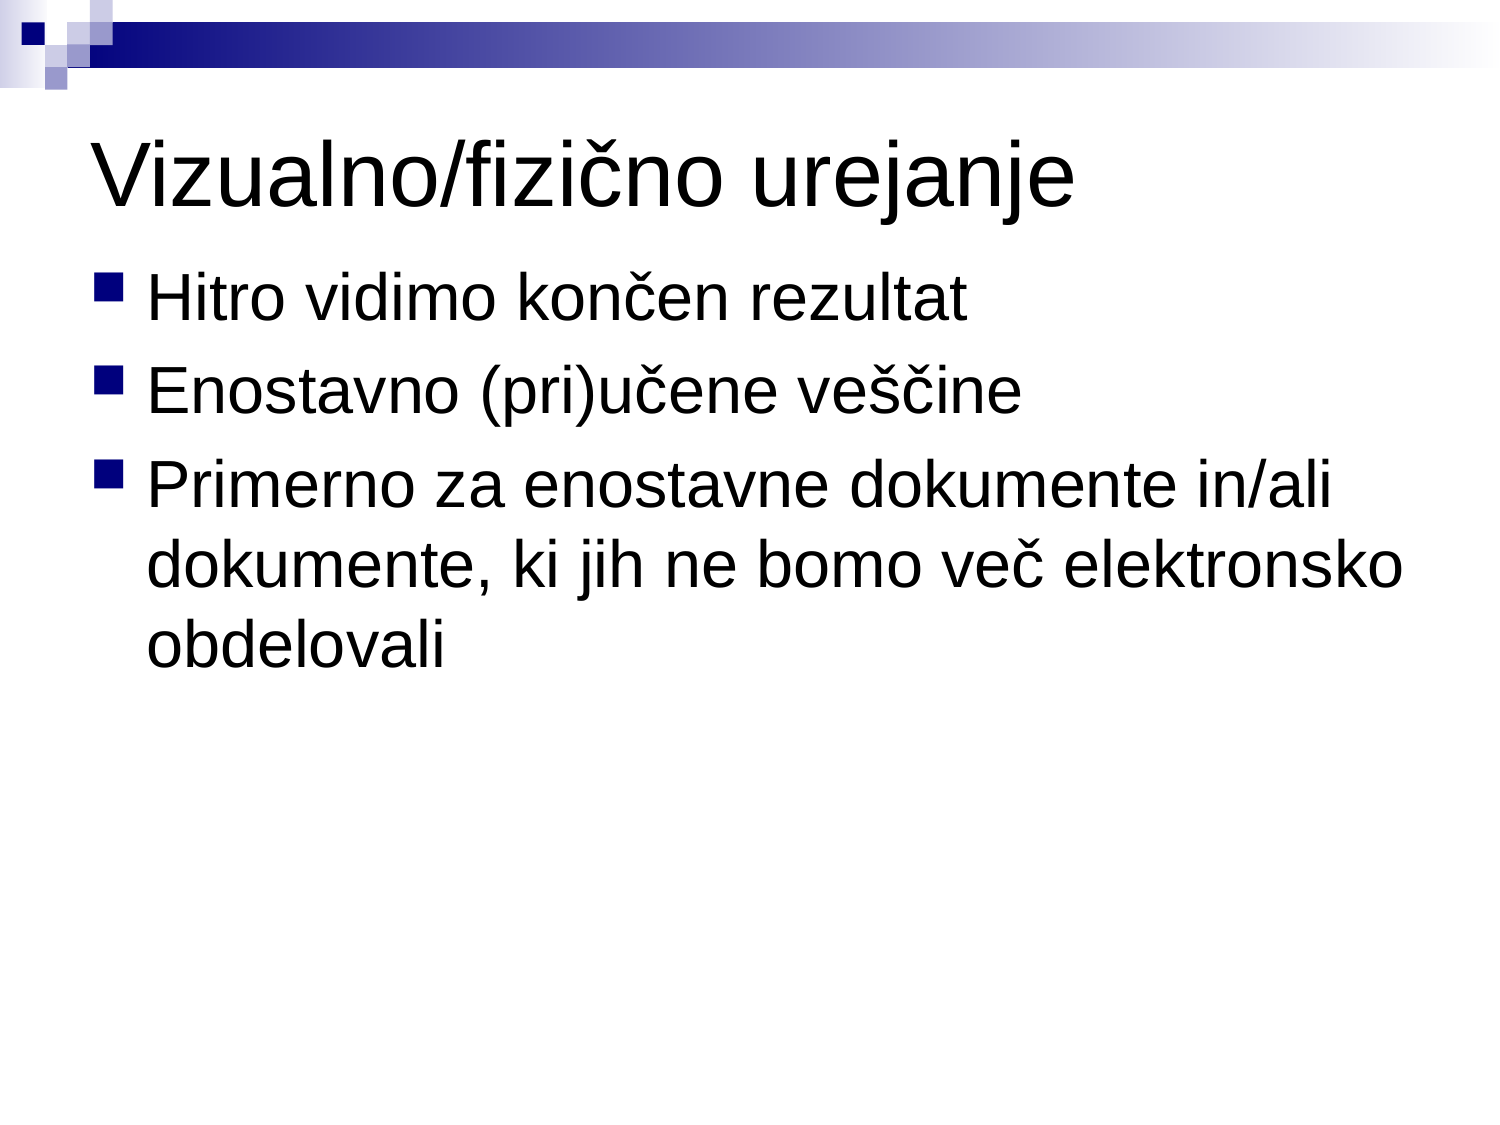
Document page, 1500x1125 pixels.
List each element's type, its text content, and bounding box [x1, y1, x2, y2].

title Vizualno/fizično urejanje [75, 105, 1425, 235]
list Hitro vidimo končen rezultat Enostavno (pri)učene veščine Primerno za enostavne dokumente in/ali dokumente, ki jih ne bomo več elektronsko obdelovali [75, 246, 1425, 1079]
